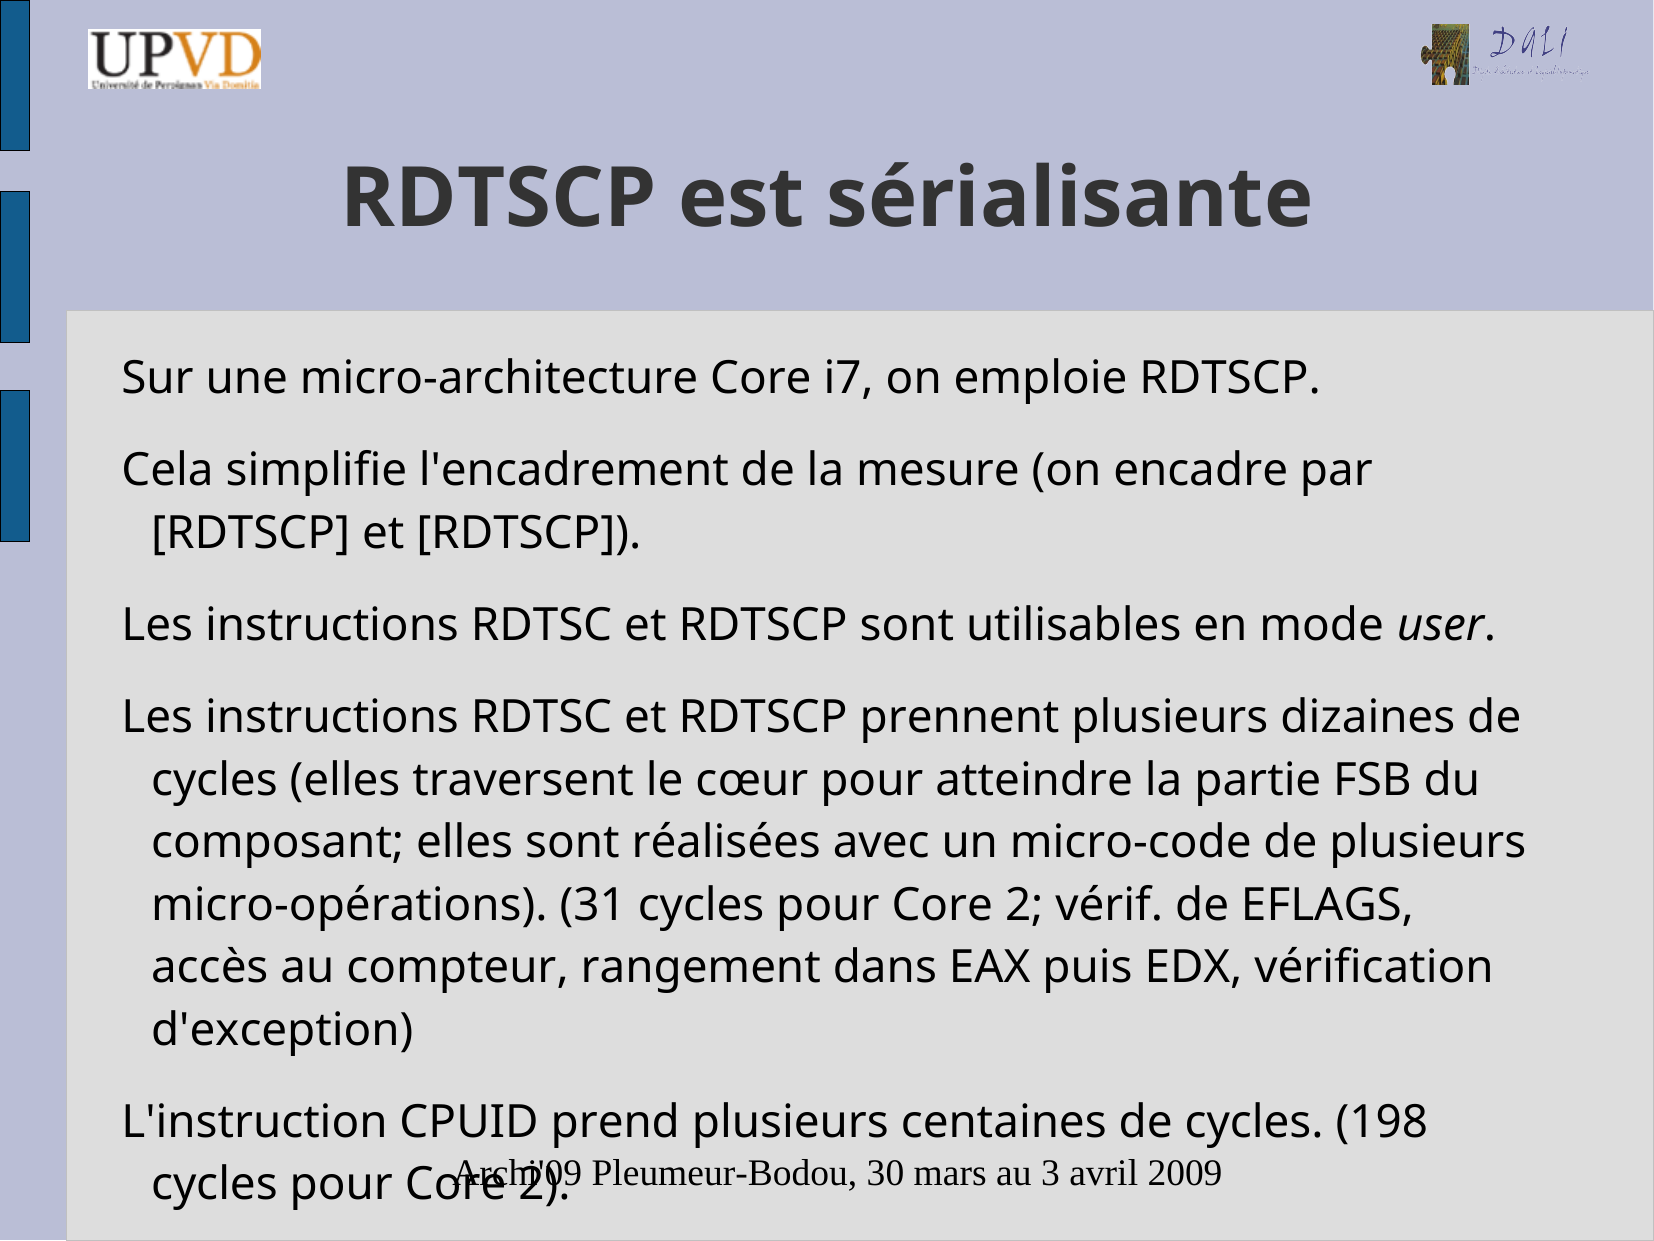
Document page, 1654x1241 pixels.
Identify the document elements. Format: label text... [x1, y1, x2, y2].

list Sur une micro-architecture Core i7, on emploie RDTSCP. Cela simplifie l'encadrement de la mesure (on encadre par [RDTSCP] et [RDTSCP]). Les instructions RDTSC et RDTSCP sont utilisables en mode user. Les instructions RDTSC et RDTSCP prennent plusieurs dizaines de cycles (elles traversent le cœur pour atteindre la partie FSB du composant; elles sont réalisées avec un micro-code de plusieurs micro-opérations). (31 cycles pour Core 2; vérif. de EFLAGS, accès au compteur, rangement dans EAX puis EDX, vérification d'exception) L'instruction CPUID prend plusieurs centaines de cycles. (198 cycles pour Core 2). [121, 344, 1534, 1127]
picture [88, 29, 261, 89]
text_box Archi'09 Pleumeur-Bodou, 30 mars au 3 avril 2009 [452, 1151, 1226, 1204]
picture [1420, 24, 1593, 85]
title RDTSCP est sérialisante [121, 91, 1534, 299]
